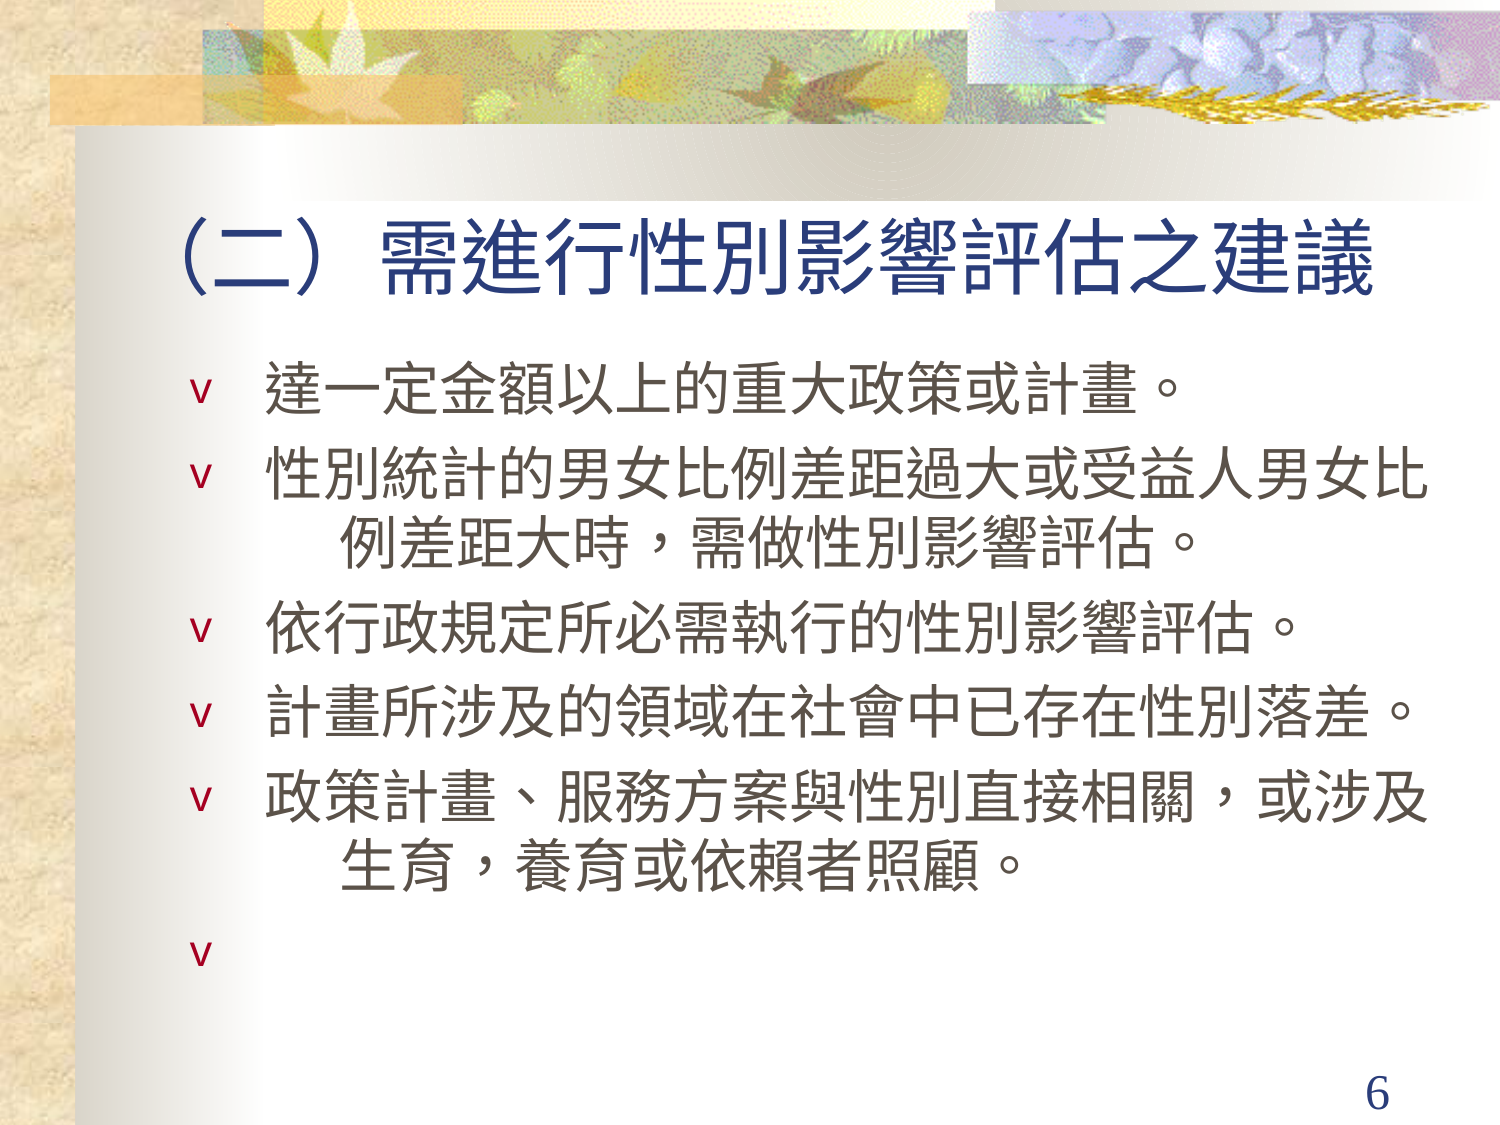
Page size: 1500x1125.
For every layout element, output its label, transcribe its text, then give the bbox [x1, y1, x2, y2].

list 達一定金額以上的重大政策或計畫。 性別統計的男女比例差距過大或受益人男女比例差距大時，需做性別影響評估。 依行政規定所必需執行的性別影響評估。 計畫所涉及的領域在社會中已存在性別落差。 政策計畫、服務方案與性別直接相關，或涉及生育，養育或依賴者照顧。 [174, 344, 1450, 1020]
title （二）需進行性別影響評估之建議 [112, 125, 1450, 313]
text_box [1350, 1052, 1500, 1125]
